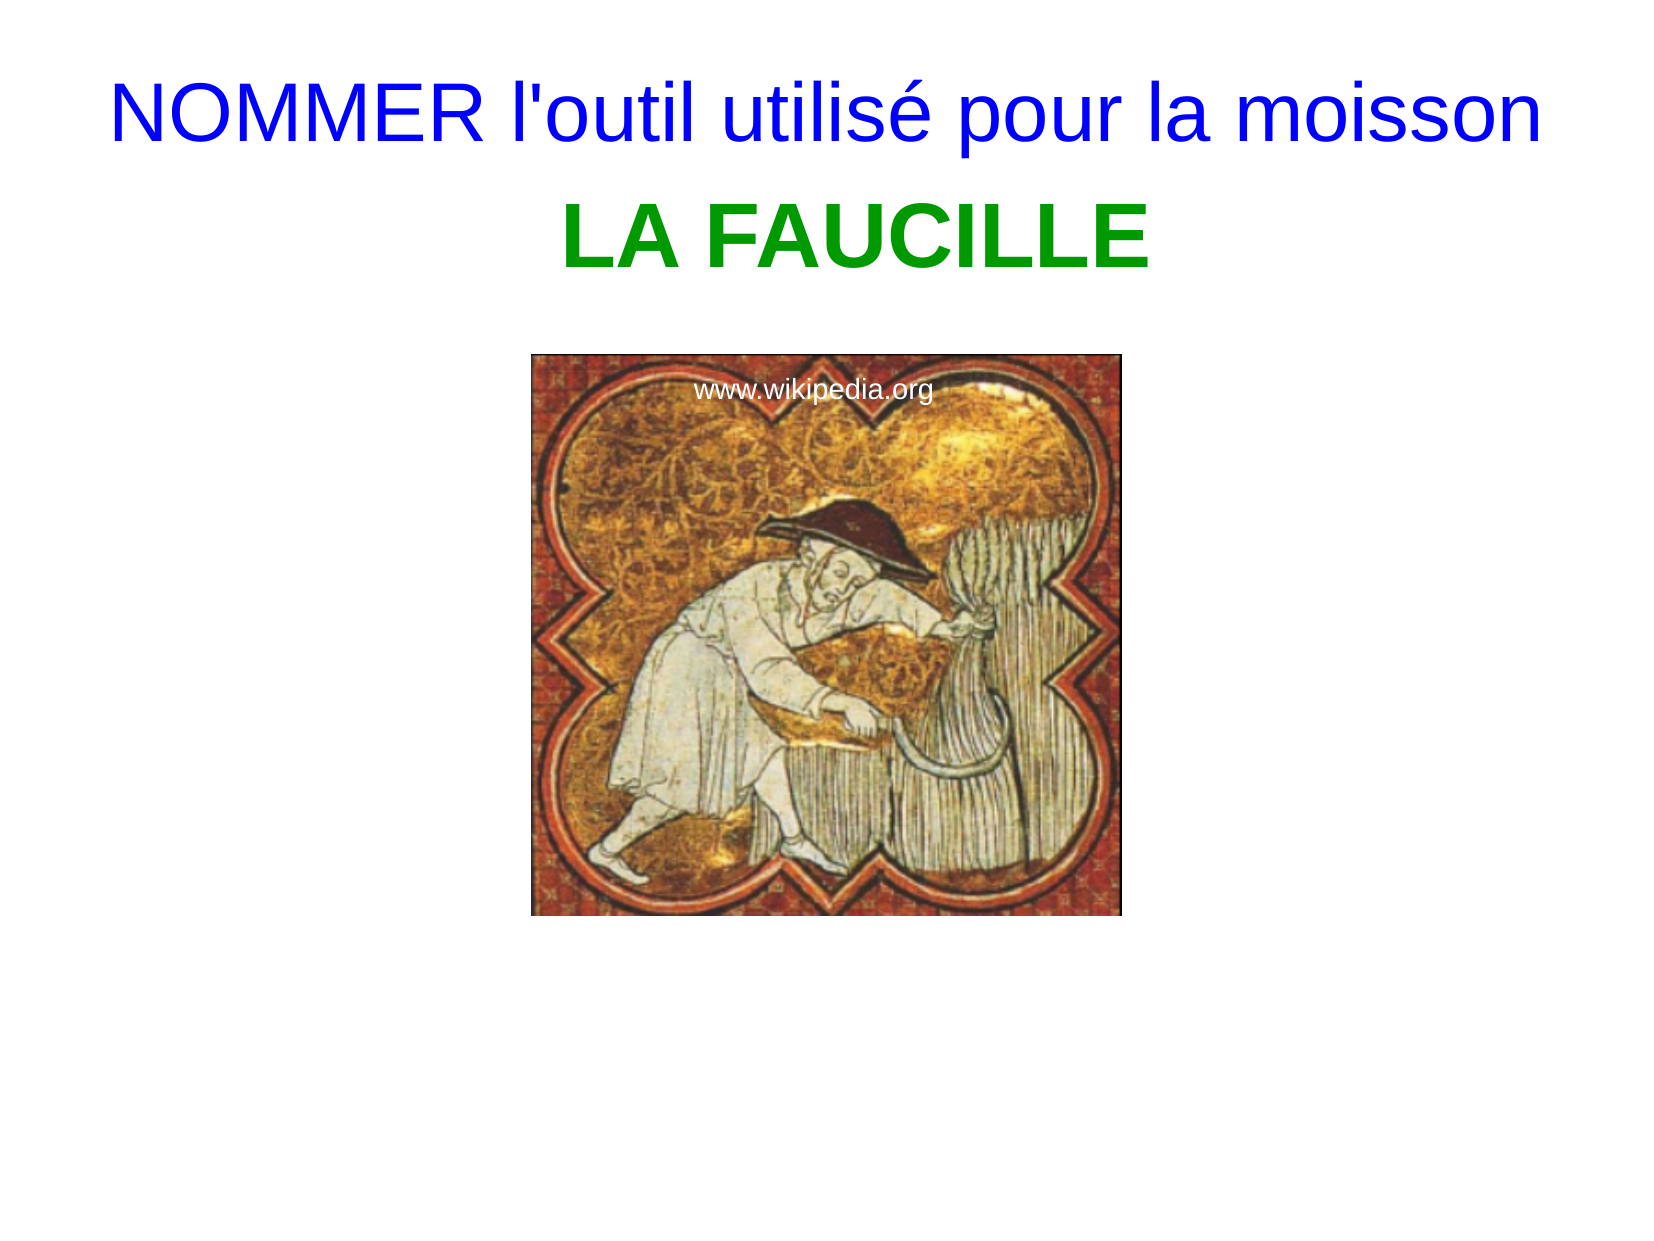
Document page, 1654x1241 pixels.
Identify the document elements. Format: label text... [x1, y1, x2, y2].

picture [531, 354, 1122, 916]
text_box LA FAUCILLE [88, 177, 1625, 296]
text_box NOMMER l'outil utilisé pour la moisson [59, 59, 1595, 167]
text_box www.wikipedia.org [679, 365, 975, 414]
